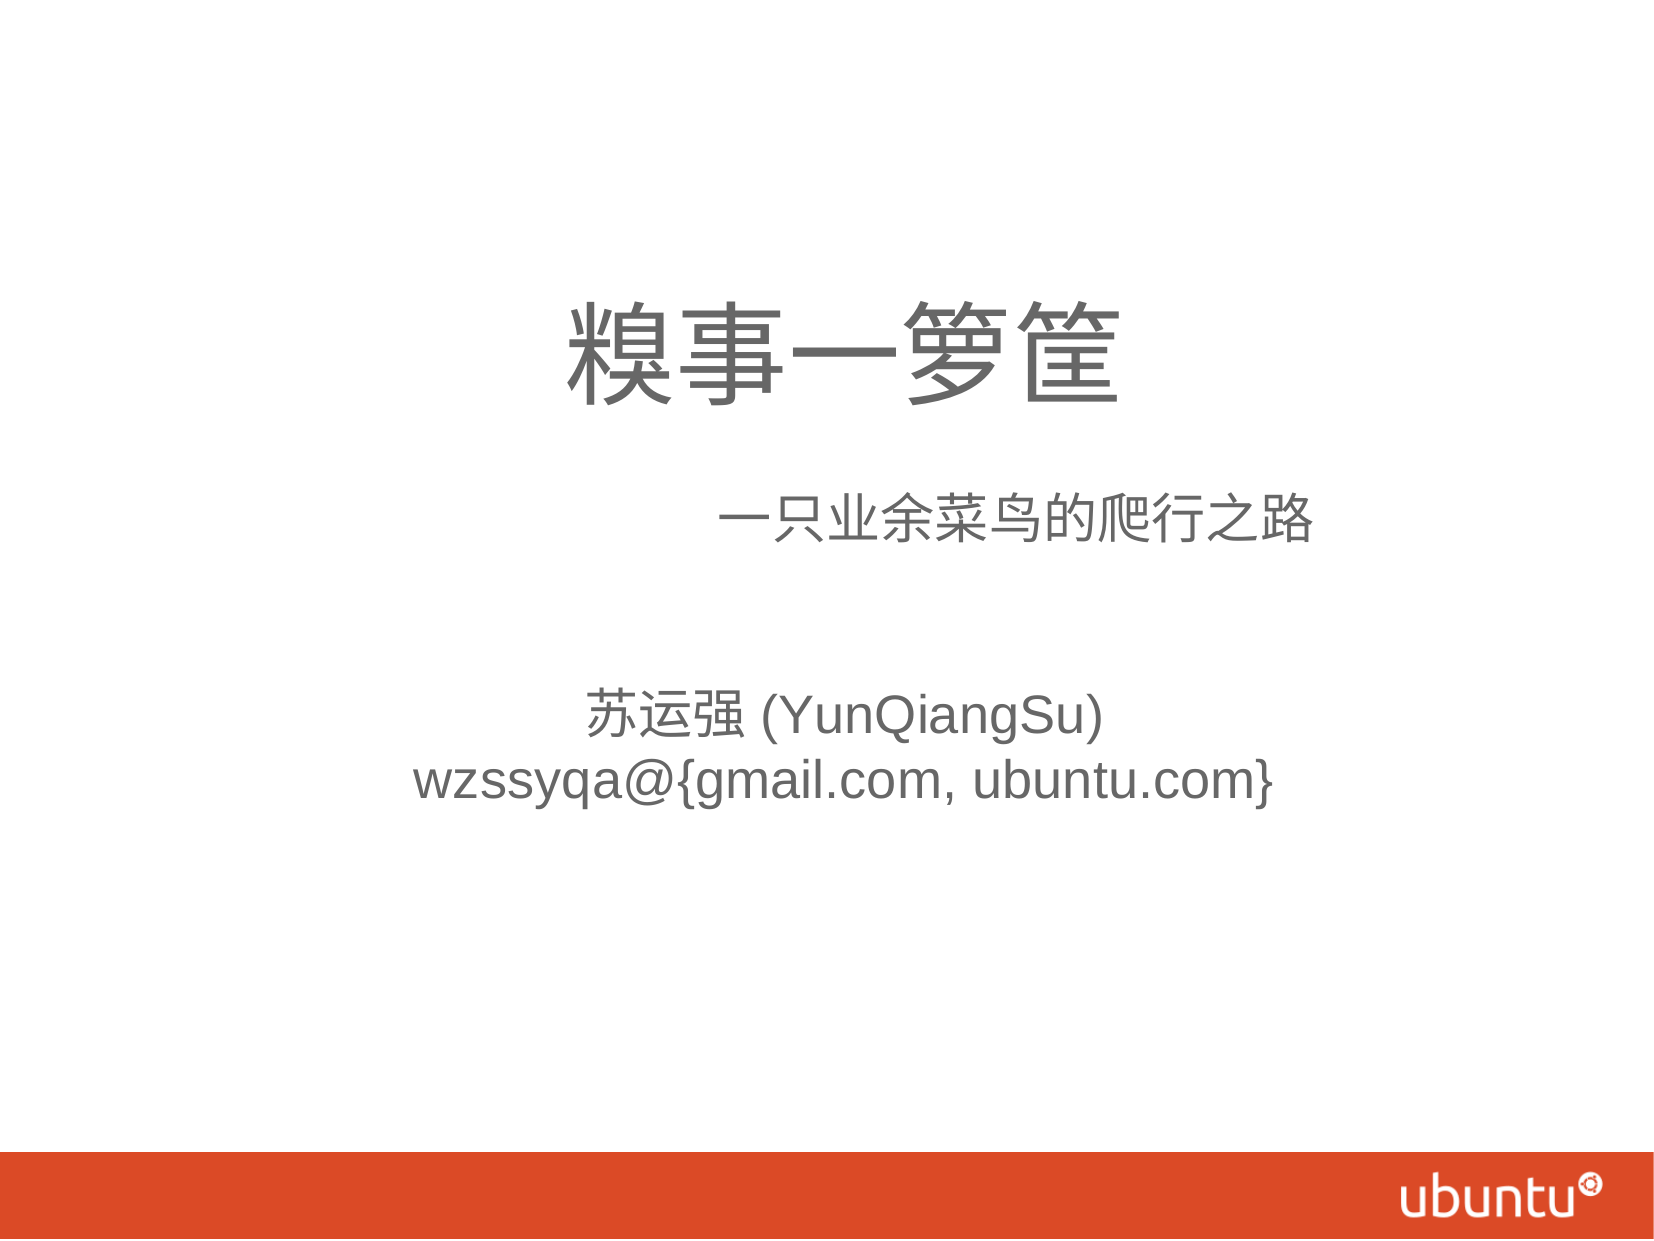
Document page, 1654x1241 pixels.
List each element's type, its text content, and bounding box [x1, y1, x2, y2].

subtitle 糗事一箩筐 一只业余菜鸟的爬行之路 苏运强(YunQiangSu) wzssyqa@{gmail.com, ubuntu.com} [75, 150, 1614, 1073]
picture [0, 1152, 1654, 1239]
